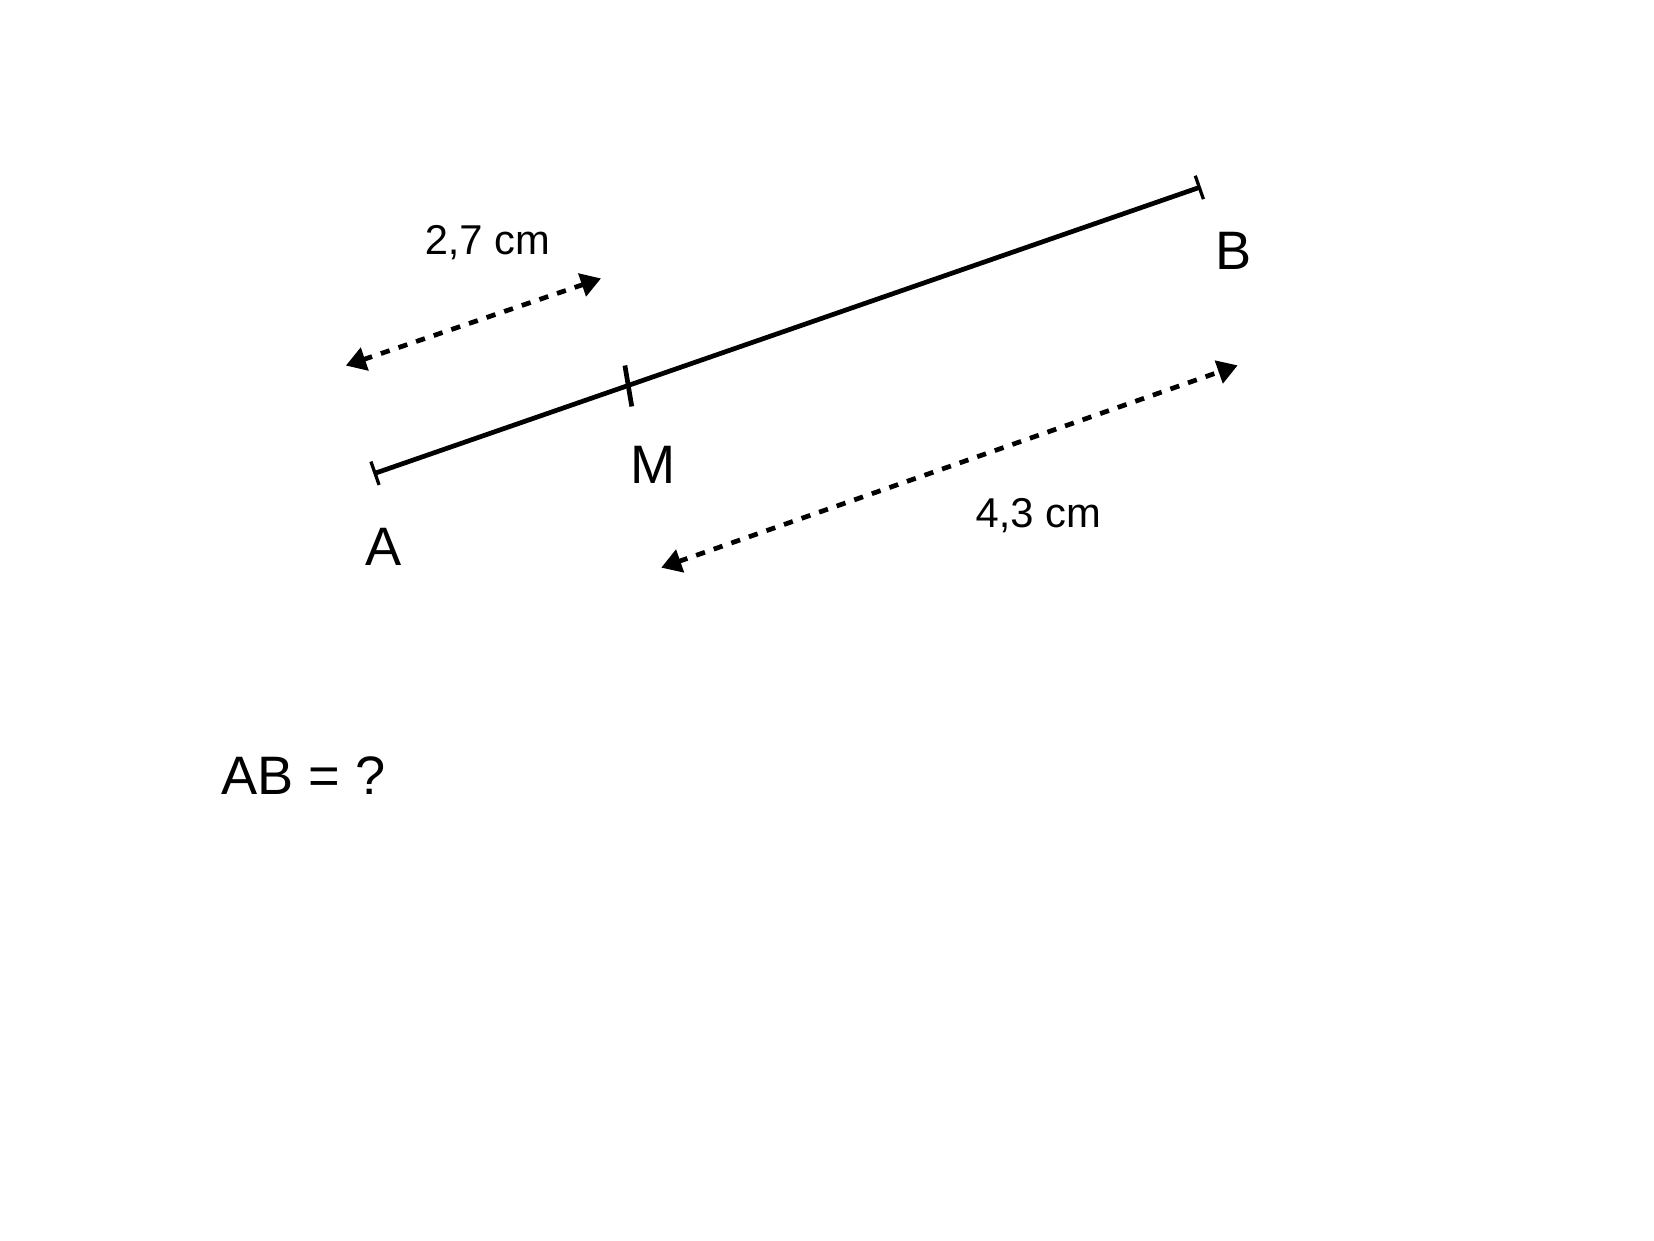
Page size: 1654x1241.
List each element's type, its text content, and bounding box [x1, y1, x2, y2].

text_box B [1200, 213, 1300, 354]
text_box 4,3 cm [960, 482, 1195, 588]
text_box 2,7 cm [410, 209, 644, 315]
text_box A [350, 508, 449, 650]
text_box M [615, 426, 715, 568]
text_box AB = ? [206, 738, 1241, 814]
